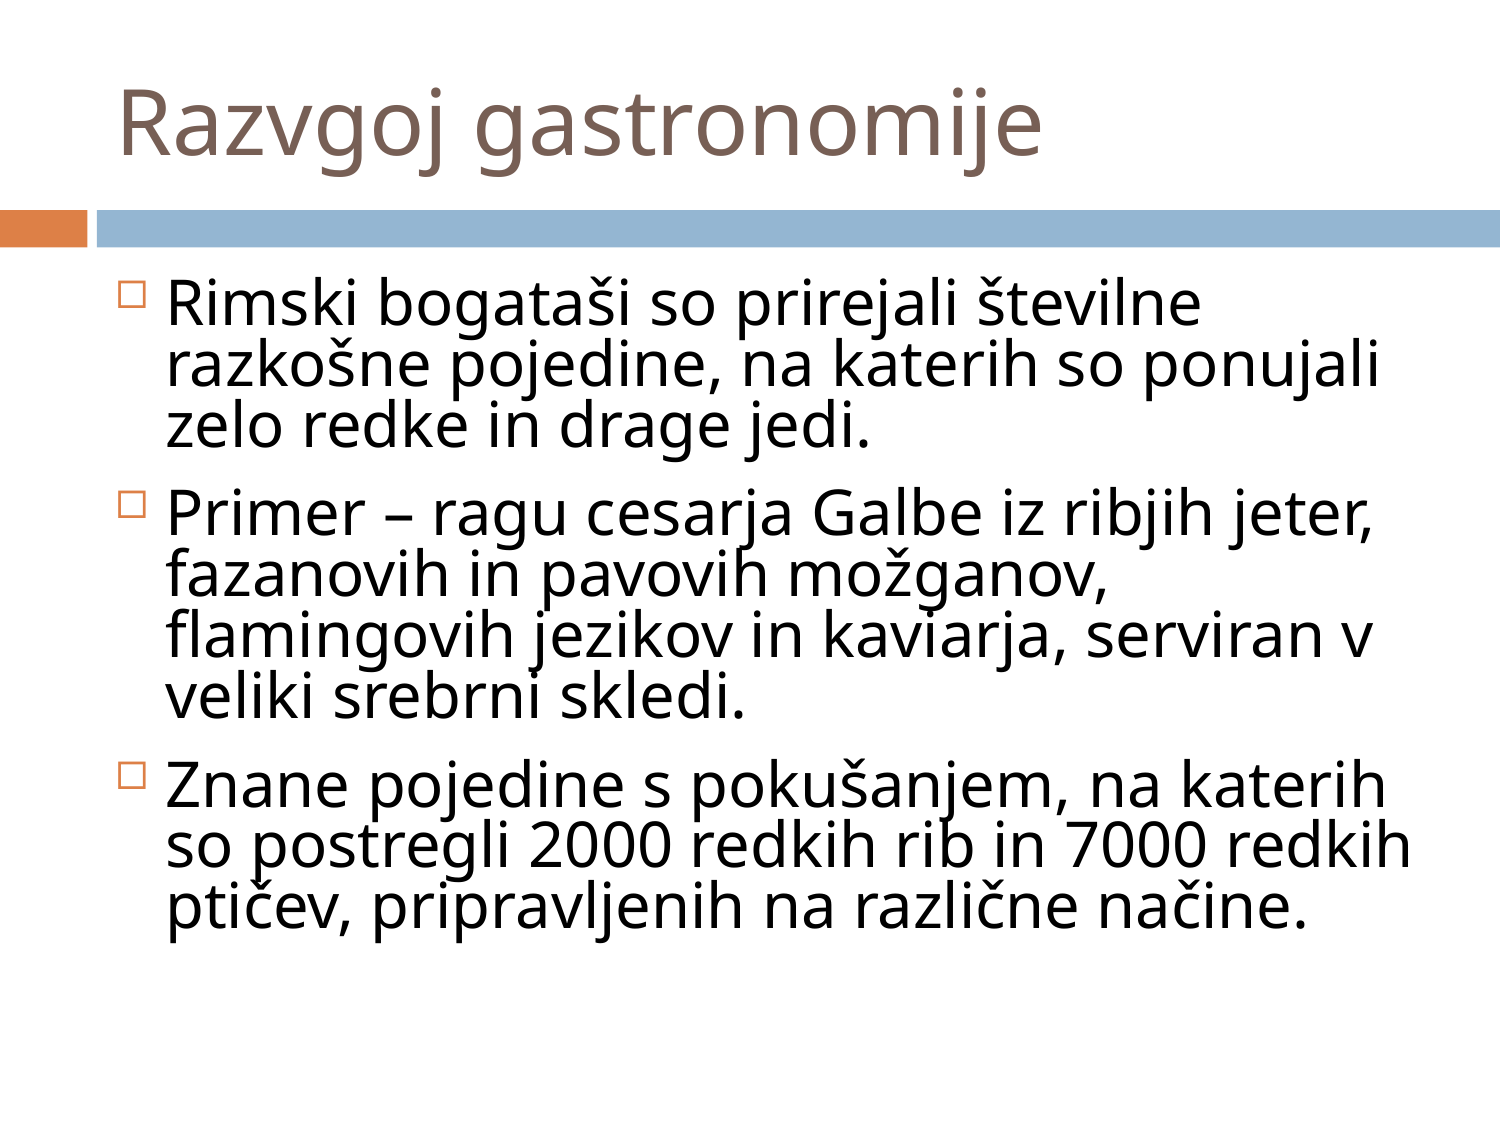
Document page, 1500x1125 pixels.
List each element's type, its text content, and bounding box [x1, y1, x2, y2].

list Rimski bogataši so prirejali številne razkošne pojedine, na katerih so ponujali zelo redke in drage jedi. Primer – ragu cesarja Galbe iz ribjih jeter, fazanovih in pavovih možganov, flamingovih jezikov in kaviarja, serviran v veliki srebrni skledi. Znane pojedine s pokušanjem, na katerih so postregli 2000 redkih rib in 7000 redkih ptičev, pripravljenih na različne načine. [100, 269, 1438, 1000]
title Razvgoj gastronomije [100, 37, 1438, 200]
